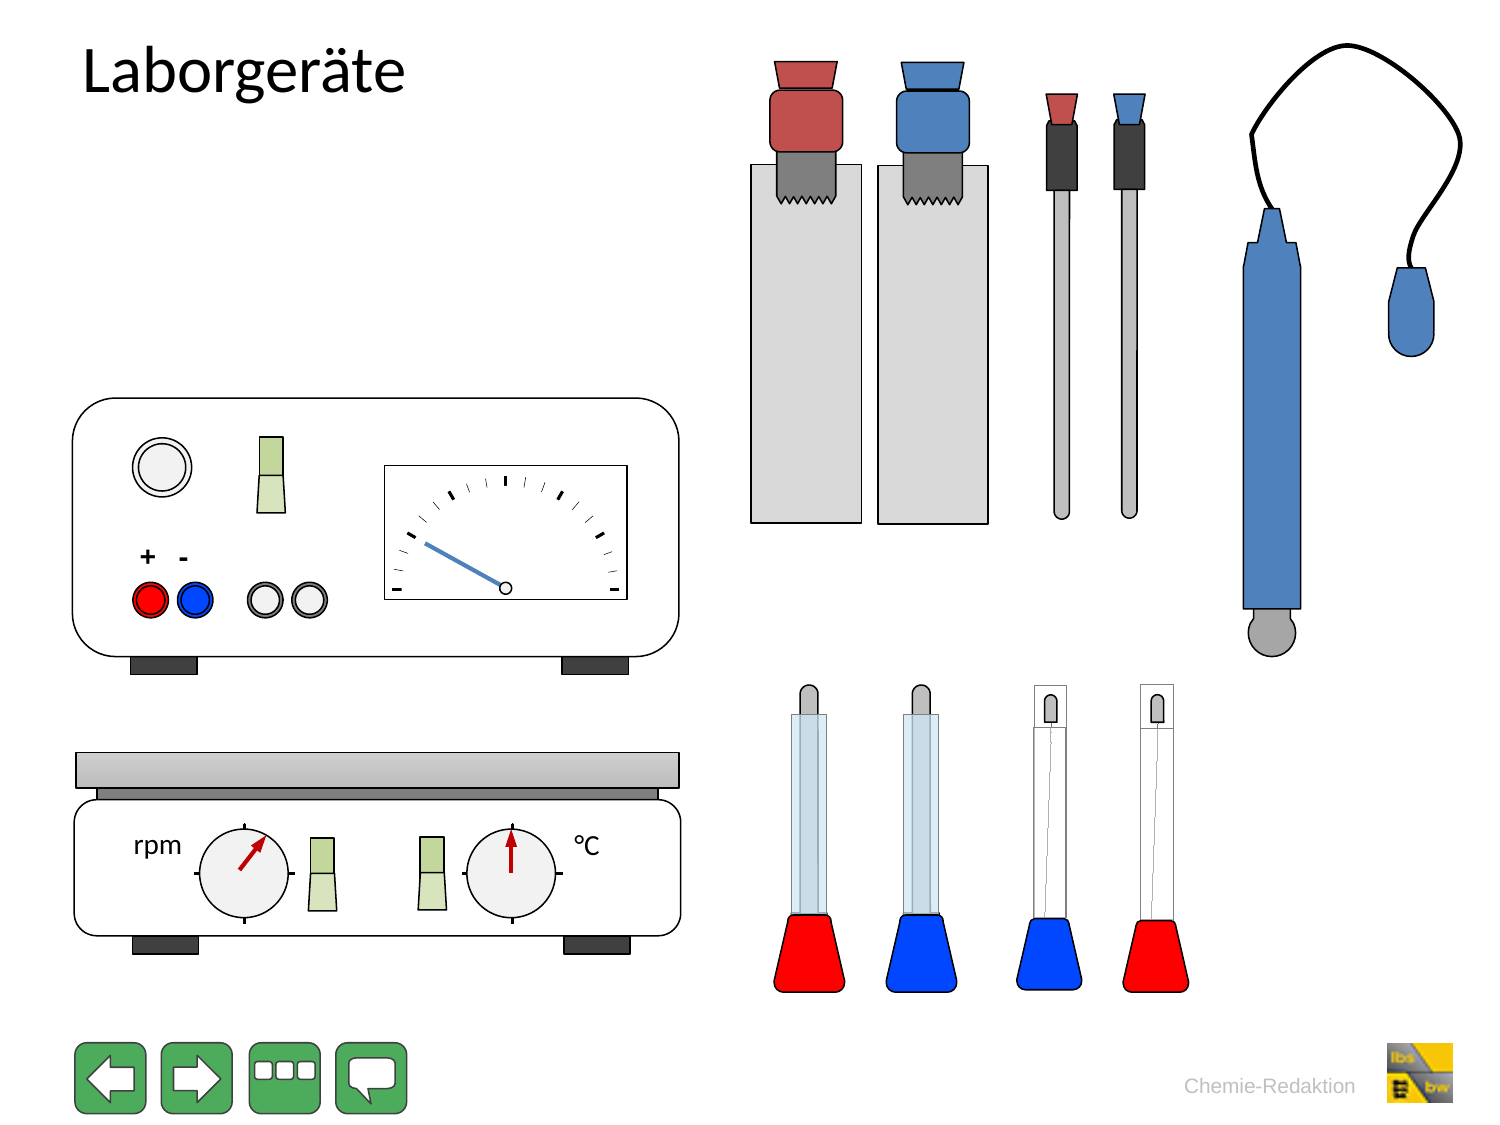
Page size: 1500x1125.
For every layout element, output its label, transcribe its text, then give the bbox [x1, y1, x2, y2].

text_box rpm [118, 818, 198, 869]
picture [1387, 1043, 1453, 1103]
text_box [1016, 685, 1082, 990]
text_box [886, 685, 957, 993]
text_box [1113, 94, 1146, 519]
text_box + - [124, 530, 223, 581]
text_box [1123, 684, 1189, 993]
text_box [901, 62, 964, 90]
text_box [72, 398, 679, 675]
text_box °C [559, 819, 616, 870]
text_box [751, 90, 861, 523]
text_box [774, 61, 838, 89]
title Laborgeräte [67, 17, 1418, 107]
text_box [878, 91, 988, 524]
title Laborgeräte [1272, 48, 1418, 107]
text_box [74, 752, 681, 954]
text_box [1243, 208, 1301, 657]
text_box [1046, 94, 1078, 520]
text_box [1388, 267, 1434, 357]
text_box [774, 685, 845, 993]
